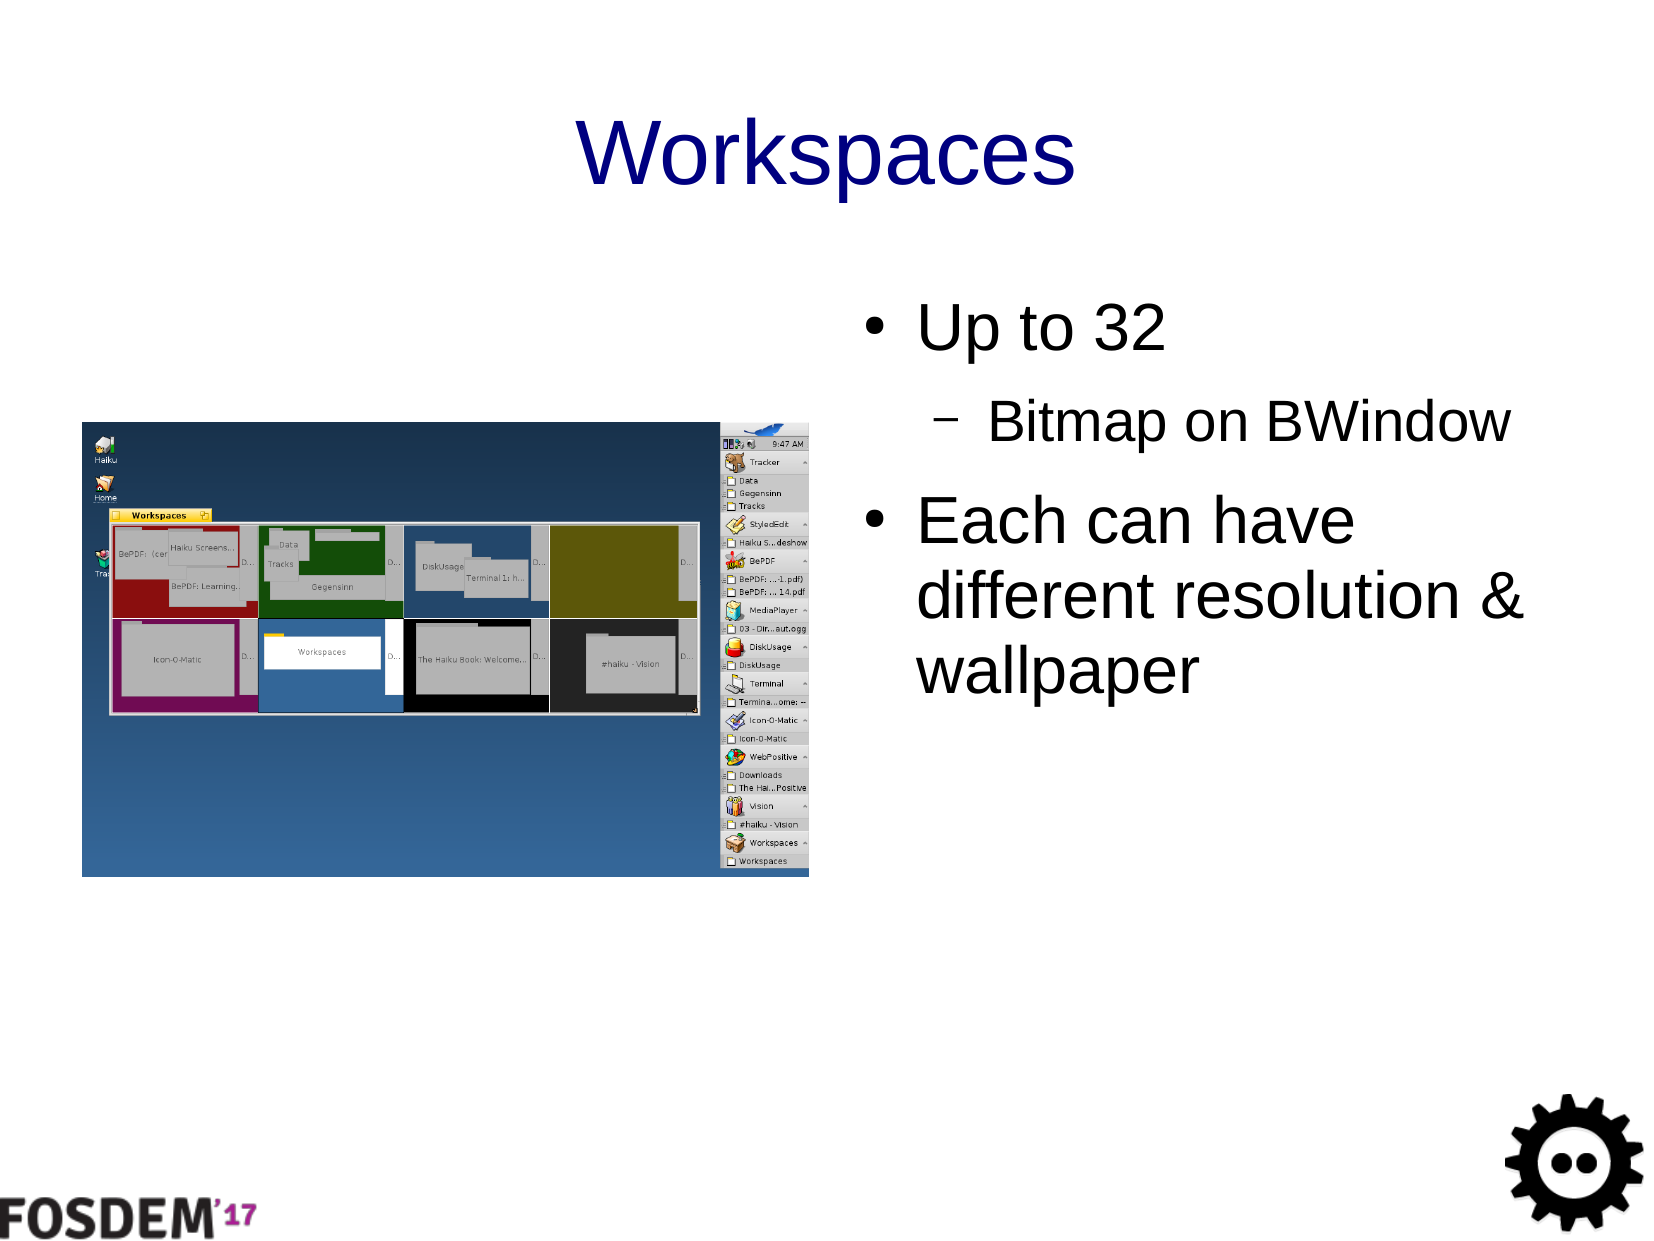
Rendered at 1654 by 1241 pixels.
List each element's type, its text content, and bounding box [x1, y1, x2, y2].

title Workspaces [82, 49, 1571, 257]
picture [0, 1196, 258, 1241]
list Up to 32 Bitmap on BWindow Each can have different resolution & wallpaper [845, 290, 1572, 1010]
picture [82, 422, 809, 877]
picture [1505, 1094, 1648, 1235]
